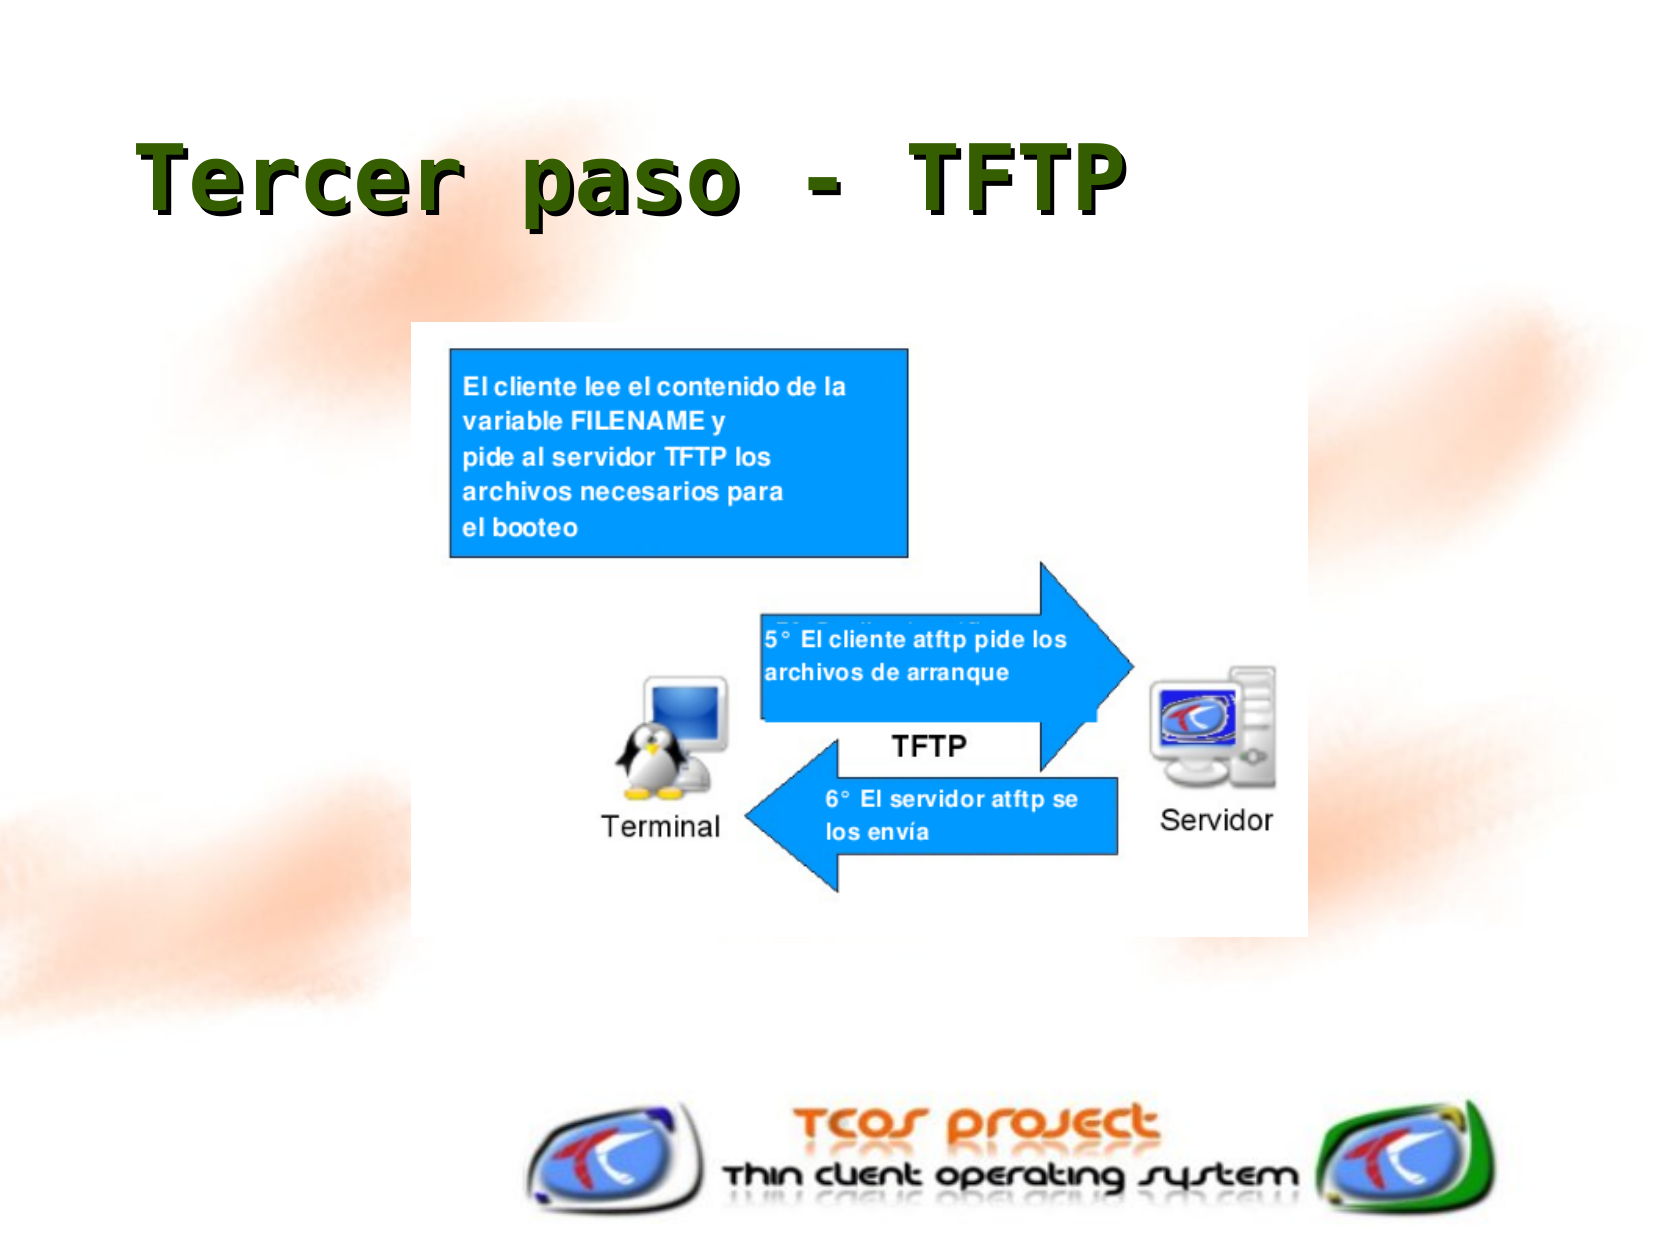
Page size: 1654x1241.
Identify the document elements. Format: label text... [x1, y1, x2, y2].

text_box Tercer paso - TFTP [118, 118, 1143, 241]
picture [0, 0, 1654, 1241]
